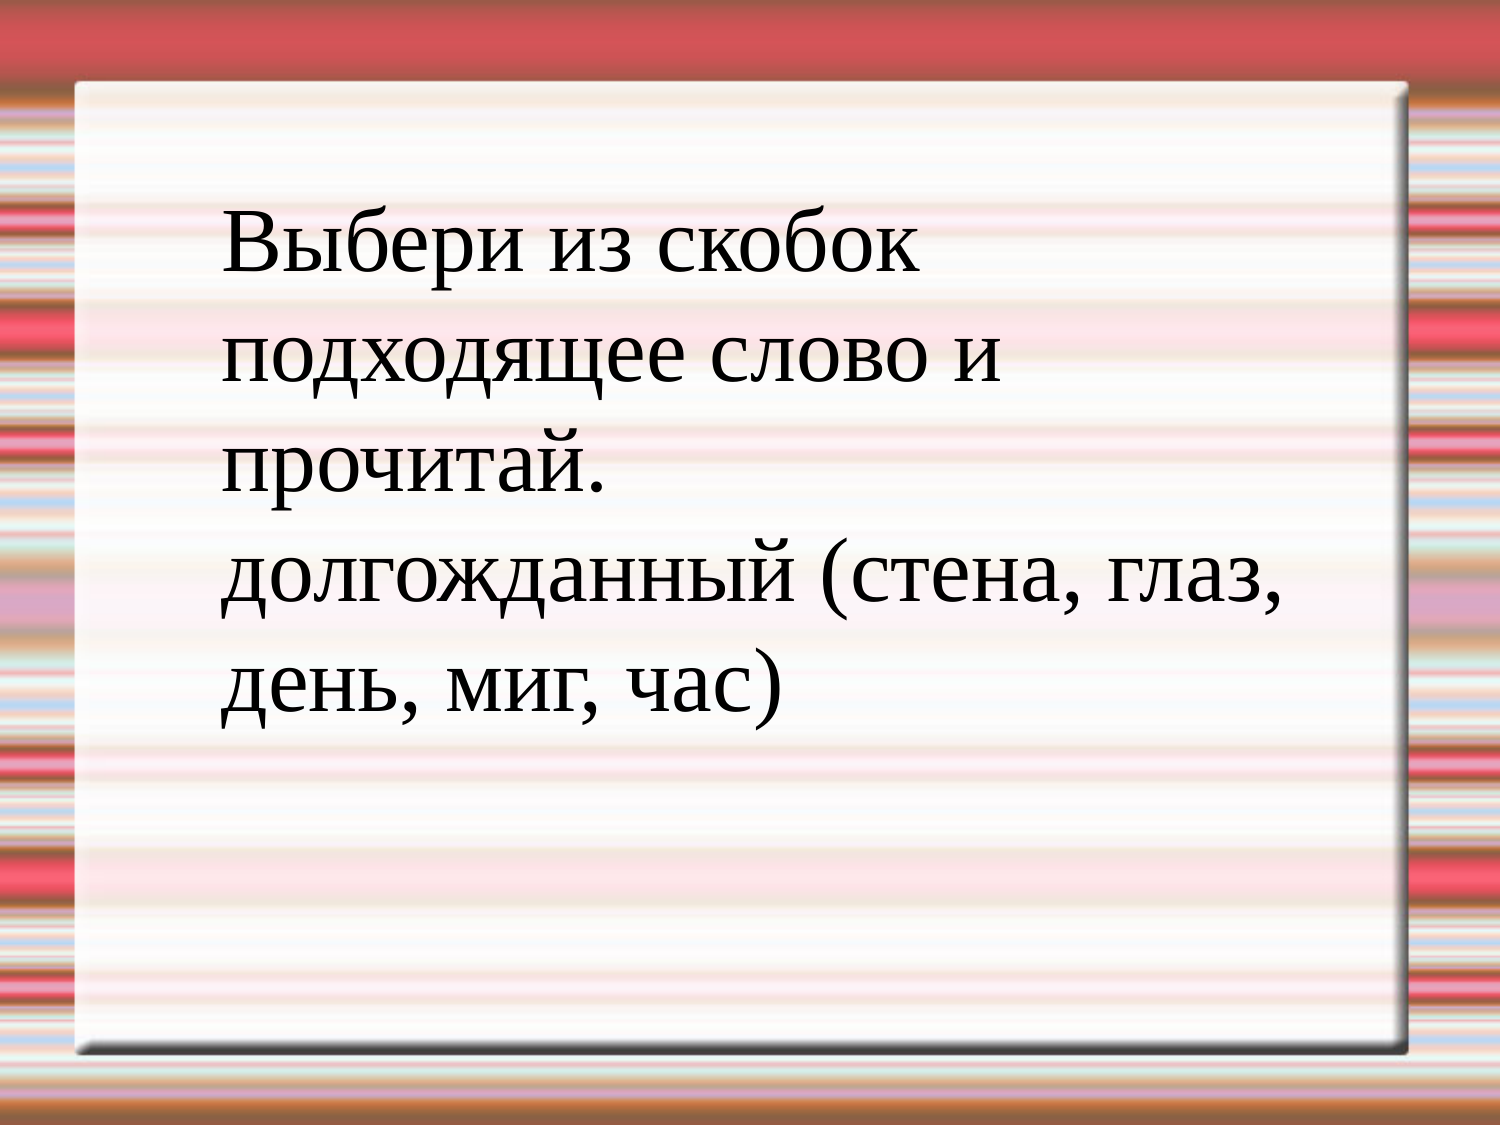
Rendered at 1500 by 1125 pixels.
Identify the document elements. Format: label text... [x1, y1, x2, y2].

text_box Выбери из скобок подходящее слово и прочитай. долгожданный (стена, глаз, день, миг, час) [207, 173, 1352, 738]
